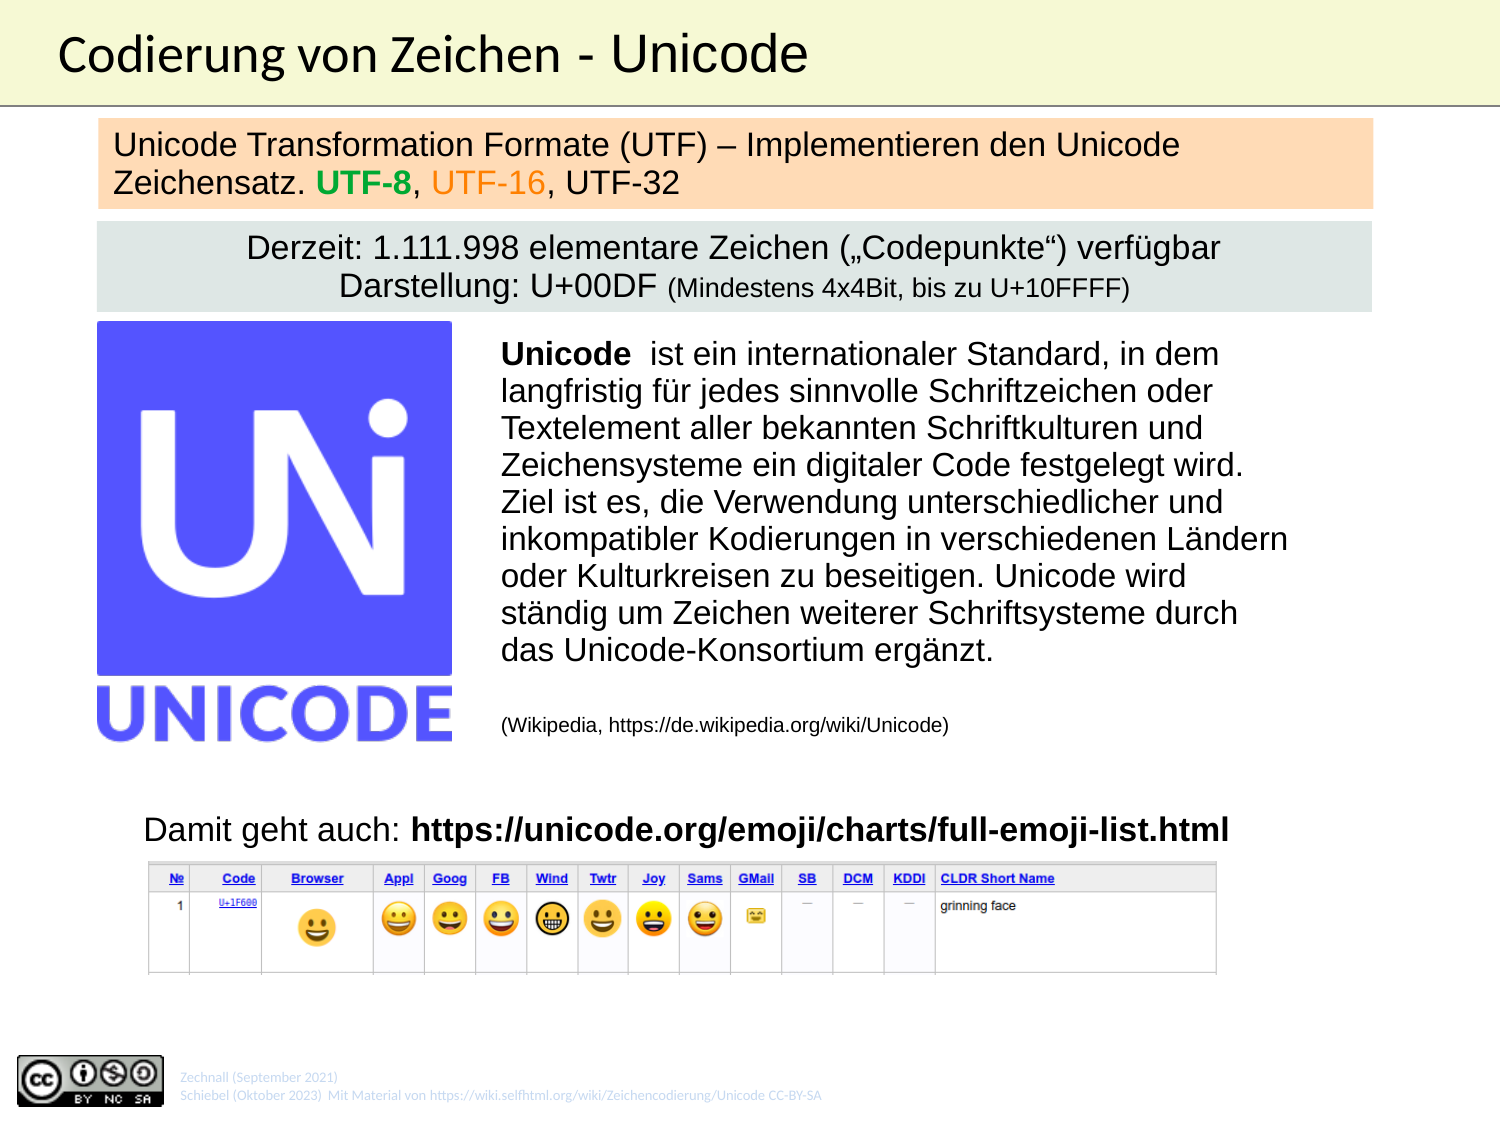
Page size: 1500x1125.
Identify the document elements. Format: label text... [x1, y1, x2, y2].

text_box Unicode ist ein internationaler Standard, in dem langfristig für jedes sinnvolle Schriftzeichen oder Textelement aller bekannten Schriftkulturen und Zeichensysteme ein digitaler Code festgelegt wird. Ziel ist es, die Verwendung unterschiedlicher und inkompatibler Kodierungen in verschiedenen Ländern oder Kulturkreisen zu beseitigen. Unicode wird ständig um Zeichen weiterer Schriftsysteme durch das Unicode-Konsortium ergänzt. (Wikipedia, https://de.wikipedia.org/wiki/Unicode) [486, 327, 1310, 745]
picture [144, 861, 1222, 976]
title Codierung von Zeichen - Unicode [59, 5, 1016, 104]
picture [97, 321, 452, 747]
text_box Damit geht auch: https://unicode.org/emoji/charts/full-emoji-list.html [128, 803, 1256, 857]
text_box Derzeit: 1.111.998 elementare Zeichen („Codepunkte“) verfügbar Darstellung: U+00DF (Mindestens 4x4Bit, bis zu U+10FFFF) [96, 221, 1372, 312]
text_box Unicode Transformation Formate (UTF) – Implementieren den Unicode Zeichensatz. UTF-8, UTF-16, UTF-32 [98, 118, 1374, 209]
picture [17, 1055, 164, 1107]
